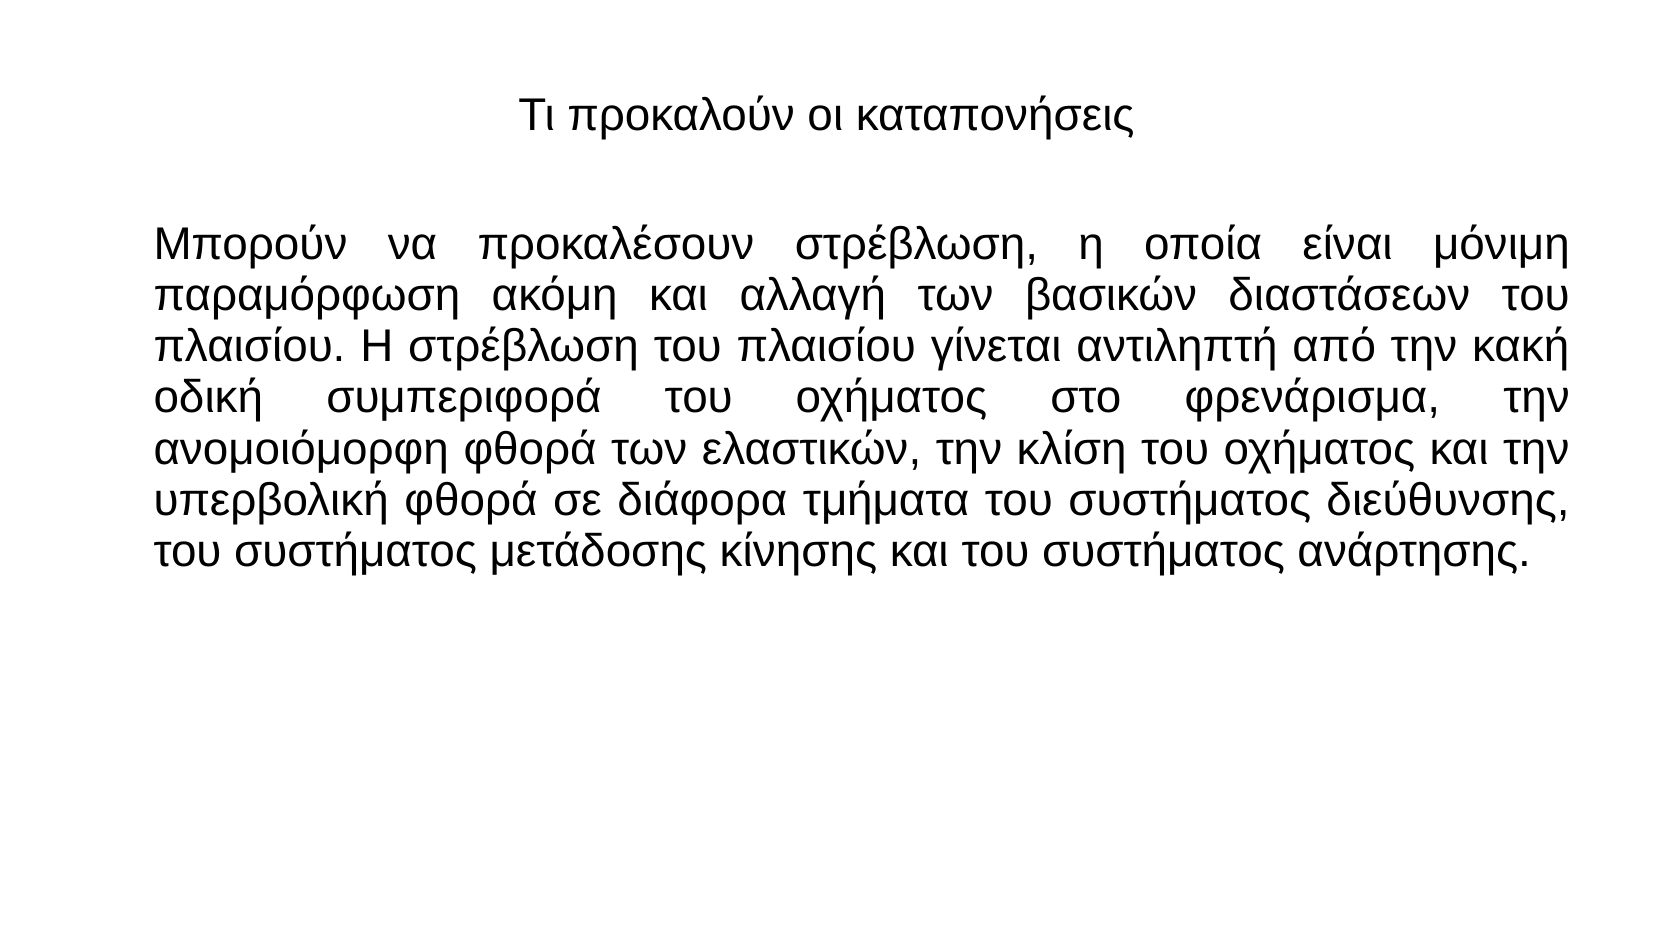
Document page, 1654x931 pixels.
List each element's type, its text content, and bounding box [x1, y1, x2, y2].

title Τι προκαλούν οι καταπονήσεις [82, 37, 1571, 193]
list Μπορούν να προκαλέσουν στρέβλωση, η οποία είναι μόνιμη παραμόρφωση ακόμη και αλλαγή των βασικών διαστάσεων του πλαισίου. Η στρέβλωση του πλαισίου γίνεται αντιληπτή από την κακή οδική συμπεριφορά του οχήματος στο φρενάρισμα, την ανομοιόμορφη φθορά των ελαστικών, την κλίση του οχήματος και την υπερβολική φθορά σε διάφορα τμήματα του συστήματος διεύθυνσης, του συστήματος μετάδοσης κίνησης και του συστήματος ανάρτησης. [82, 217, 1571, 758]
